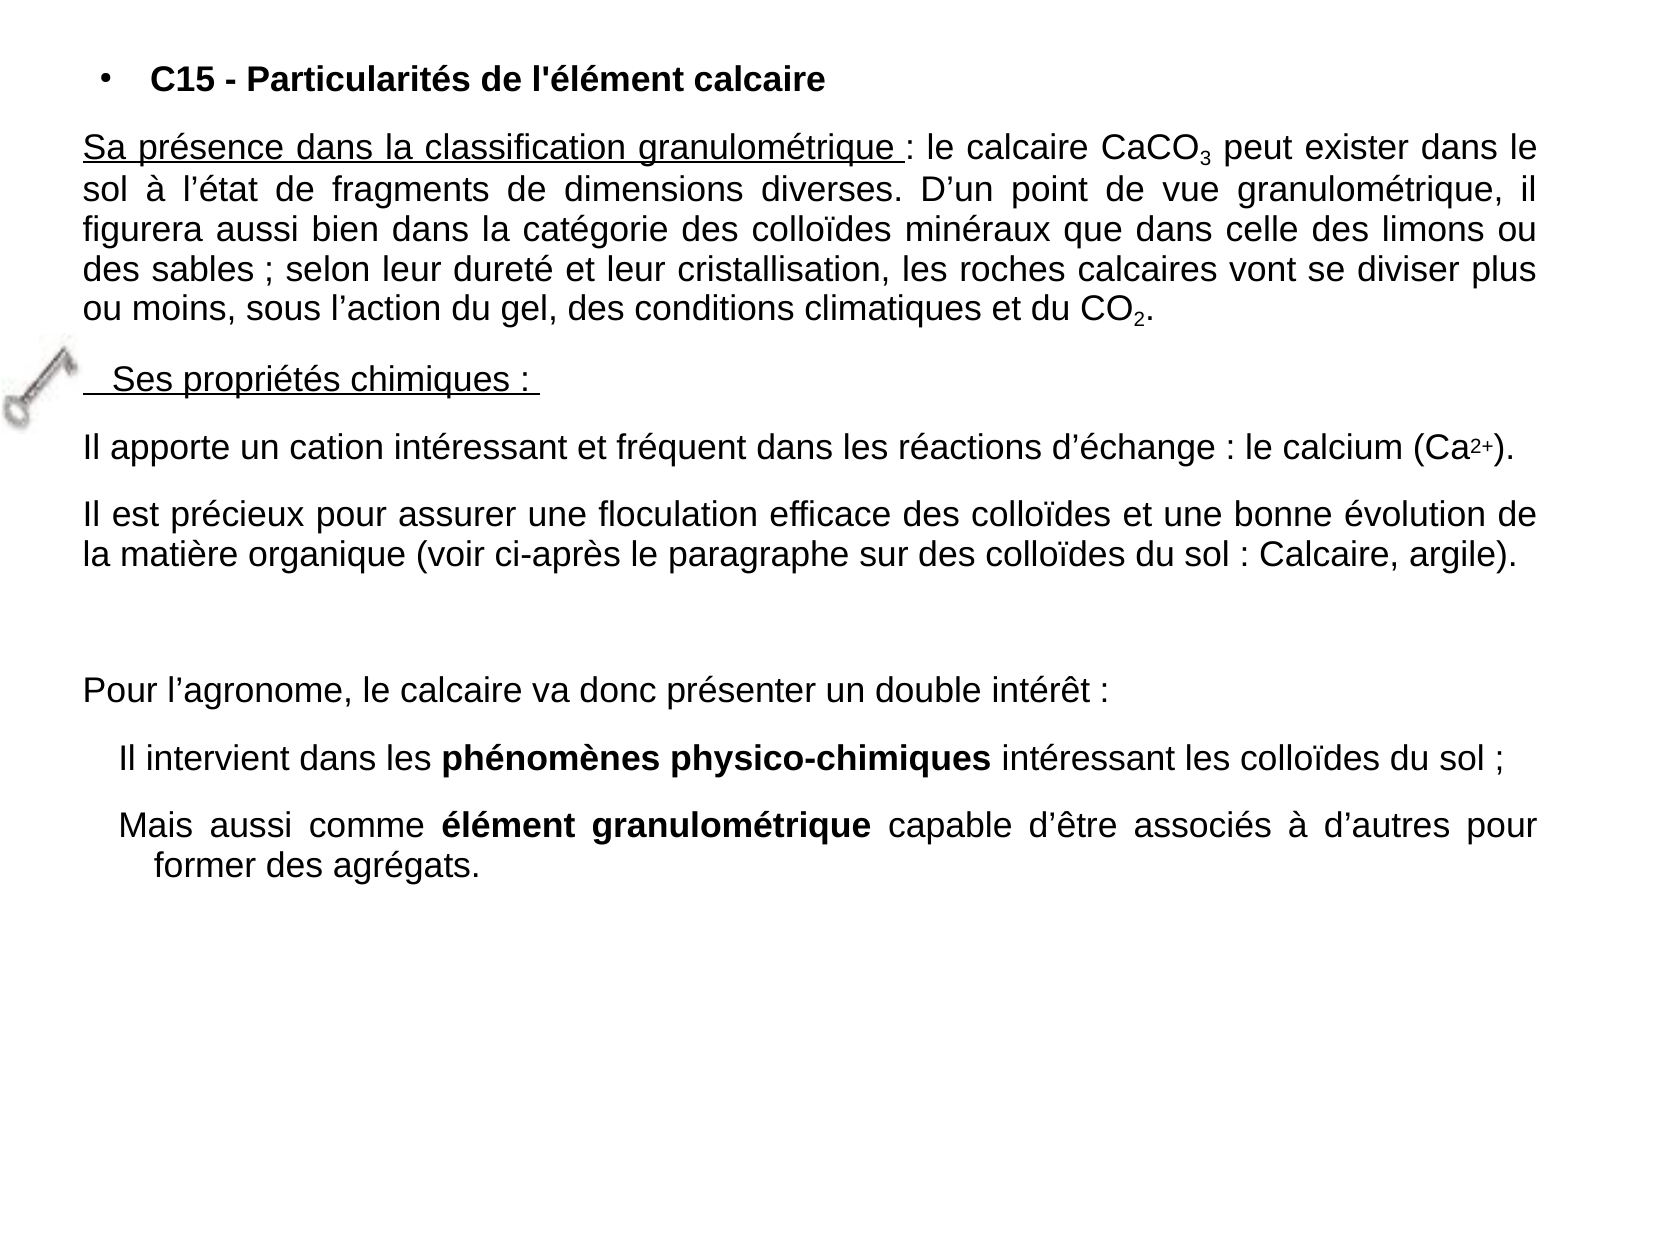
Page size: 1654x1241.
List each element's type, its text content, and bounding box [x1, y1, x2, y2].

list C15 - Particularités de l'élément calcaire Sa présence dans la classification granulométrique : le calcaire CaCO3 peut exister dans le sol à l’état de fragments de dimensions diverses. D’un point de vue granulométrique, il figurera aussi bien dans la catégorie des colloïdes minéraux que dans celle des limons ou des sables ; selon leur dureté et leur cristallisation, les roches calcaires vont se diviser plus ou moins, sous l’action du gel, des conditions climatiques et du CO2. Ses propriétés chimiques : Il apporte un cation intéressant et fréquent dans les réactions d’échange : le calcium (Ca2+). Il est précieux pour assurer une floculation efficace des colloïdes et une bonne évolution de la matière organique (voir ci-après le paragraphe sur des colloïdes du sol : Calcaire, argile). Pour l’agronome, le calcaire va donc présenter un double intérêt : Il intervient dans les phénomènes physico-chimiques intéressant les colloïdes du sol ; Mais aussi comme élément granulométrique capable d’être associés à d’autres pour former des agrégats. [82, 59, 1538, 1010]
picture [0, 333, 90, 434]
